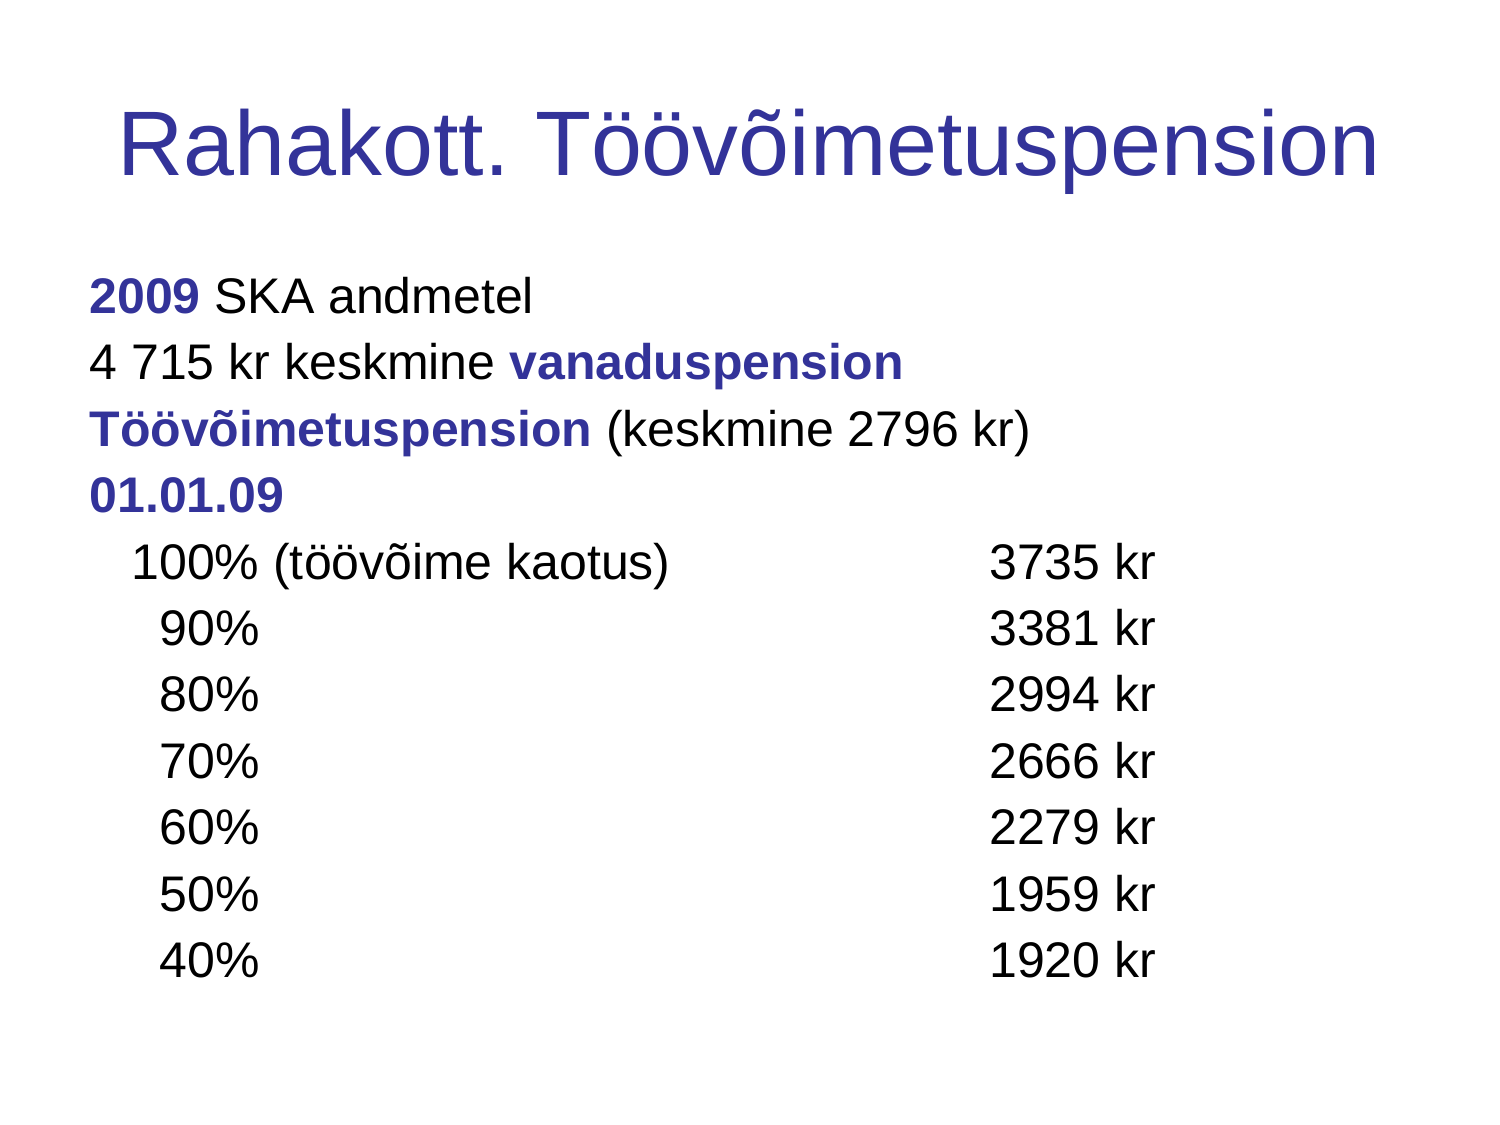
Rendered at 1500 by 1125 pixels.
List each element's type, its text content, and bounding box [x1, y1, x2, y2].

list 2009 SKA andmetel 4 715 kr keskmine vanaduspension Töövõimetuspension (keskmine 2796 kr) 01.01.09 100% (töövõime kaotus) 3735 kr 90% 3381 kr 80% 2994 kr 70% 2666 kr 60% 2279 kr 50% 1959 kr 40% 1920 kr [75, 262, 1426, 1005]
title Rahakott. Töövõimetuspension [75, 45, 1426, 233]
